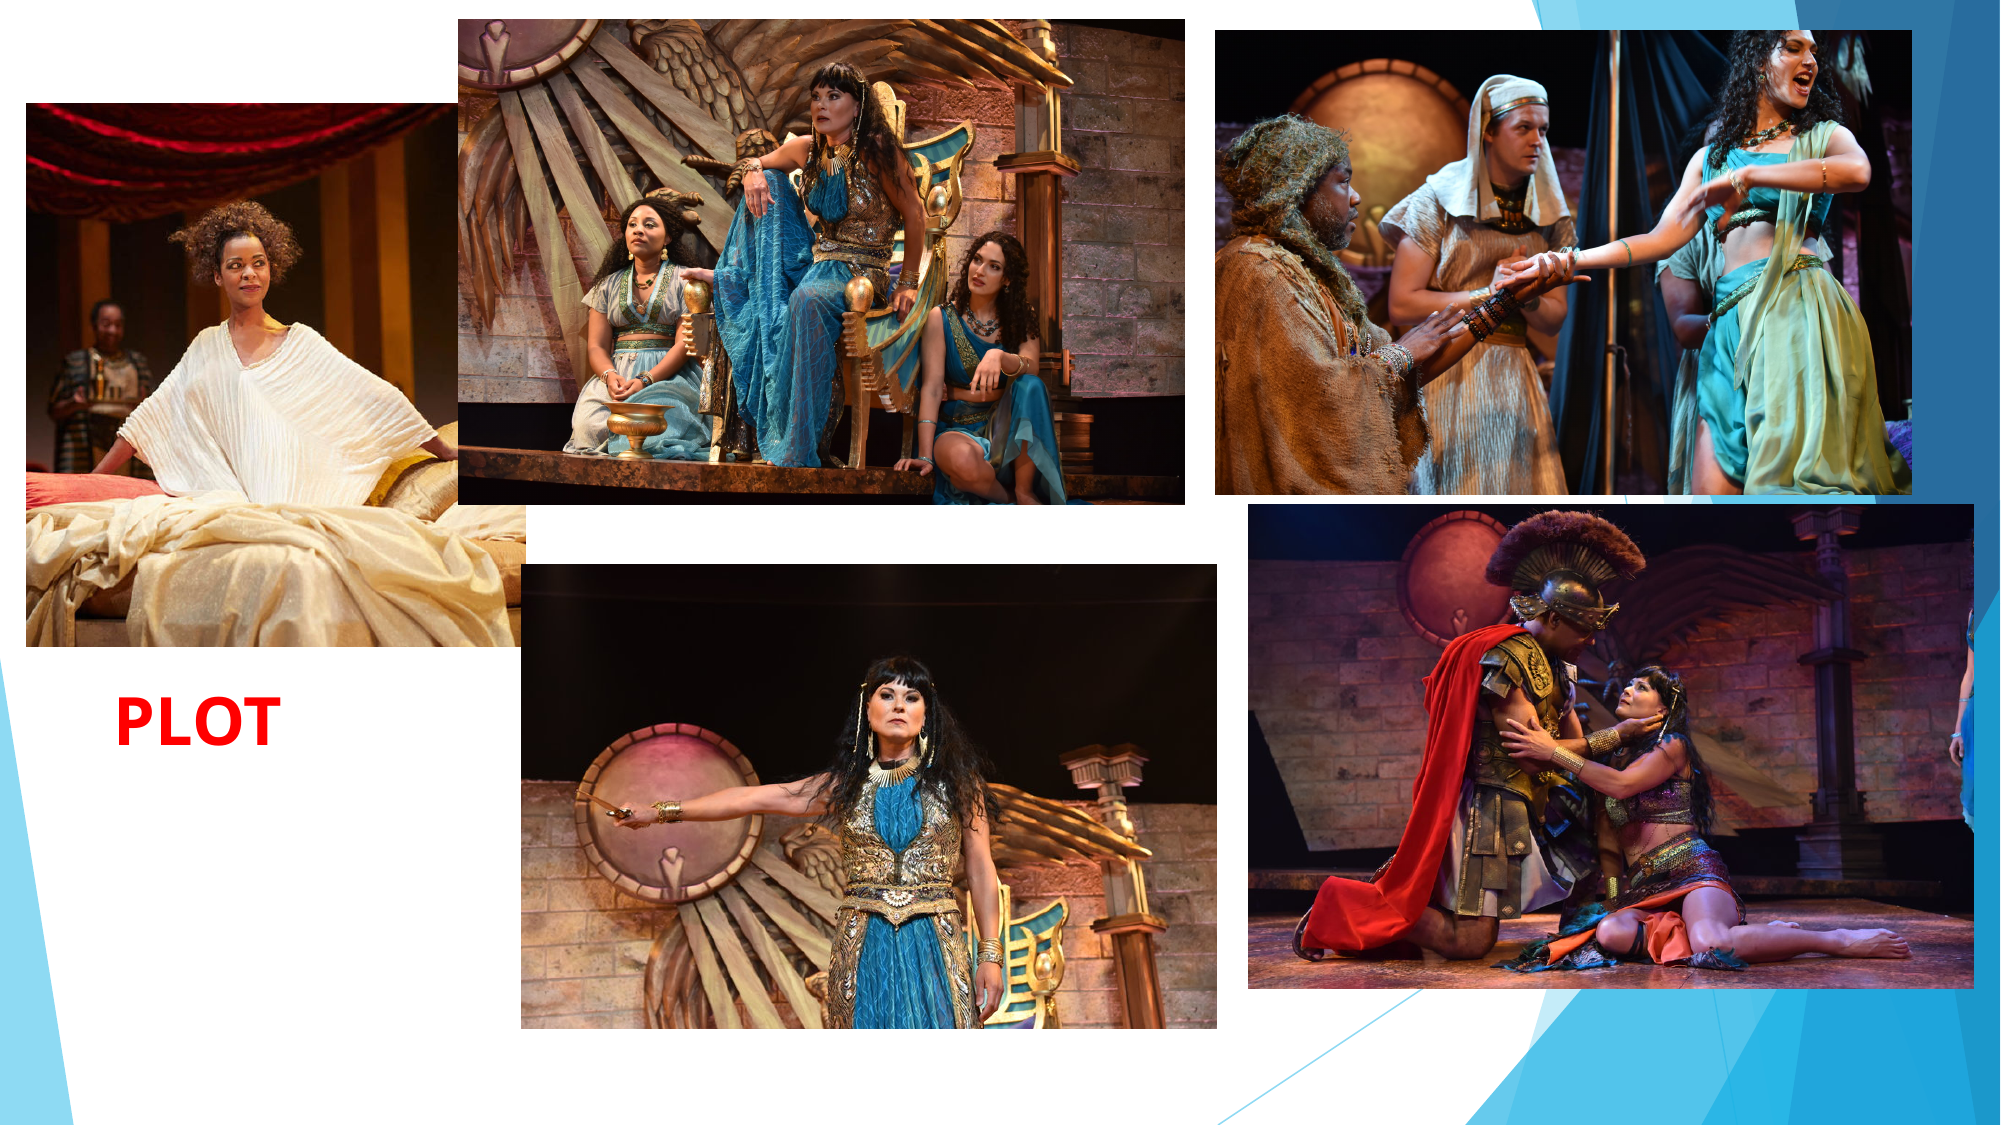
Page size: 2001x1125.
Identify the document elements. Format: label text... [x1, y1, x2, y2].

picture [26, 19, 1217, 1029]
text_box PLOT [98, 671, 953, 929]
picture [1215, 30, 1912, 495]
picture [1248, 504, 1974, 989]
